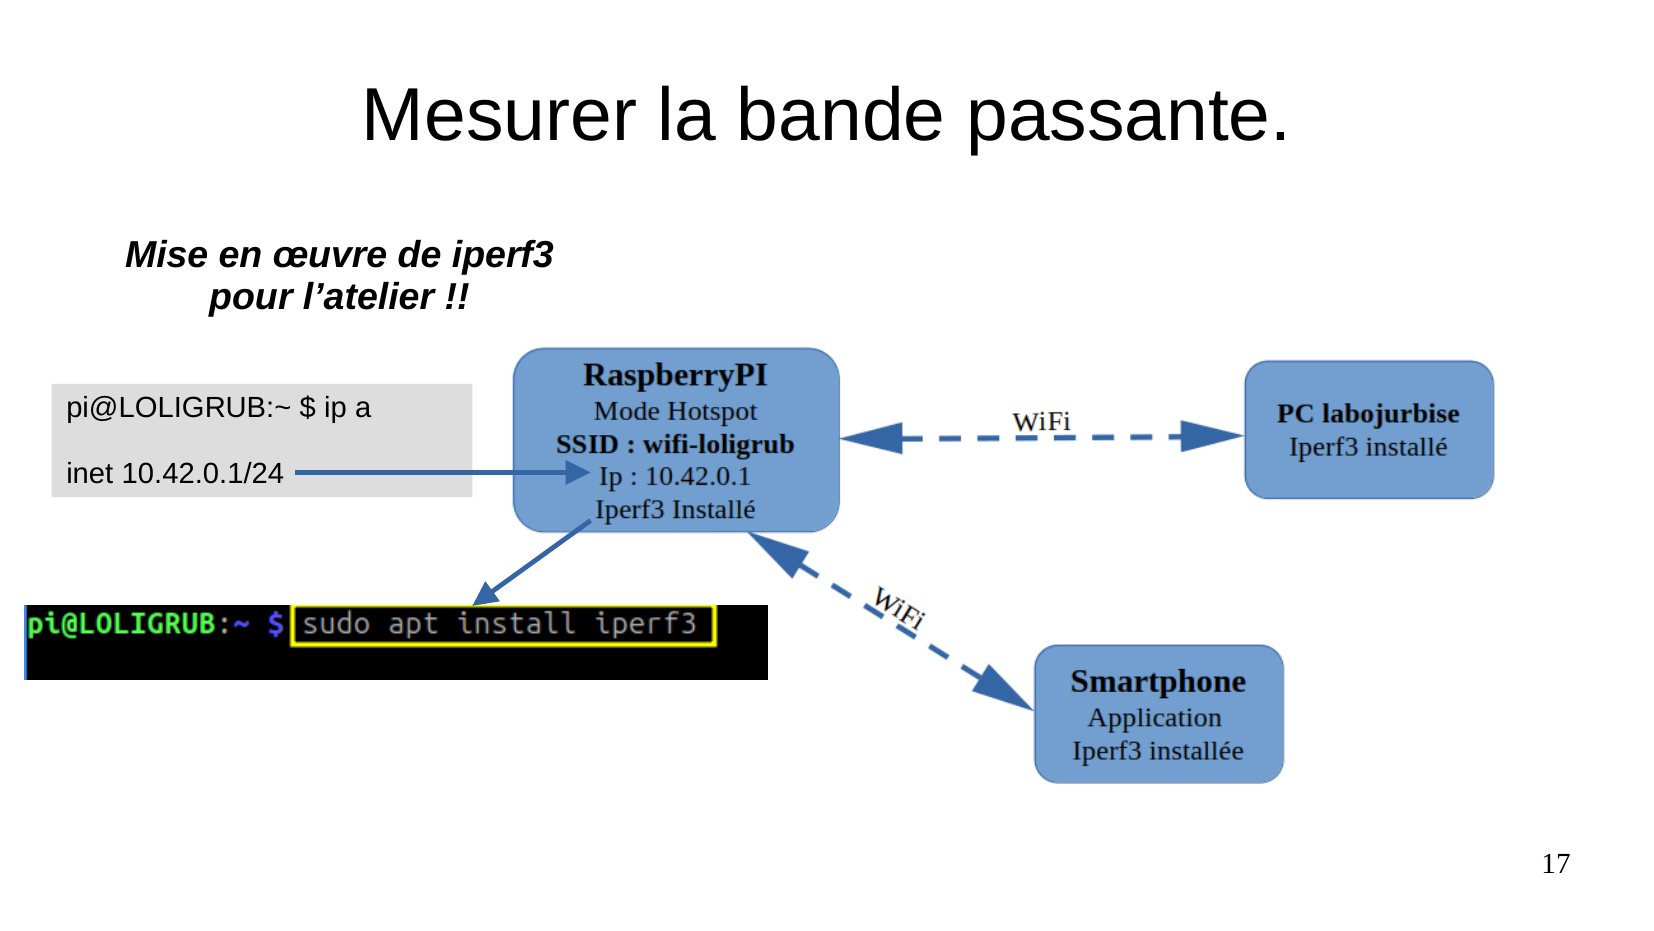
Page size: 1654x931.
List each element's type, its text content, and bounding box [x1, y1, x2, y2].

title Mesurer la bande passante. [82, 37, 1571, 193]
text_box Mise en œuvre de iperf3 pour l’atelier !! [88, 226, 591, 325]
text_box pi@LOLIGRUB:~ $ ip a inet 10.42.0.1/24 [51, 383, 473, 498]
picture [24, 337, 1506, 798]
